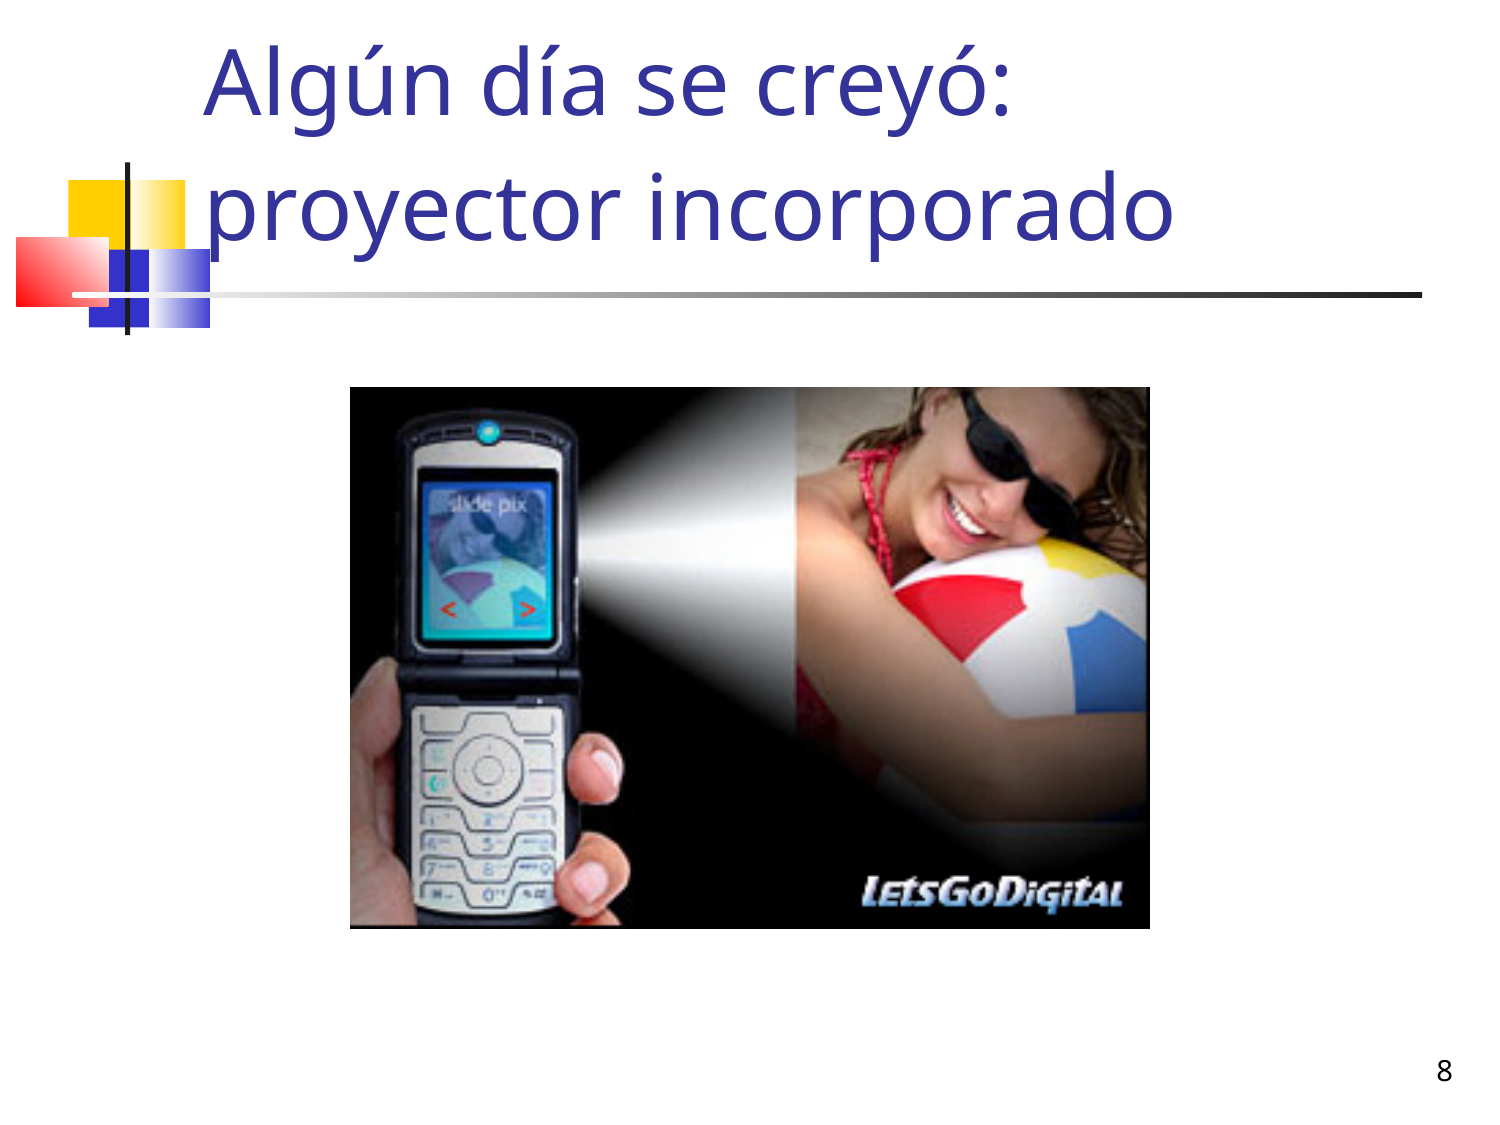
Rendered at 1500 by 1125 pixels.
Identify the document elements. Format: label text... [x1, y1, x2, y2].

picture [350, 387, 1150, 929]
title Algún día se creyó: proyector incorporado [188, 35, 1468, 276]
text_box <number> [1155, 1024, 1468, 1100]
